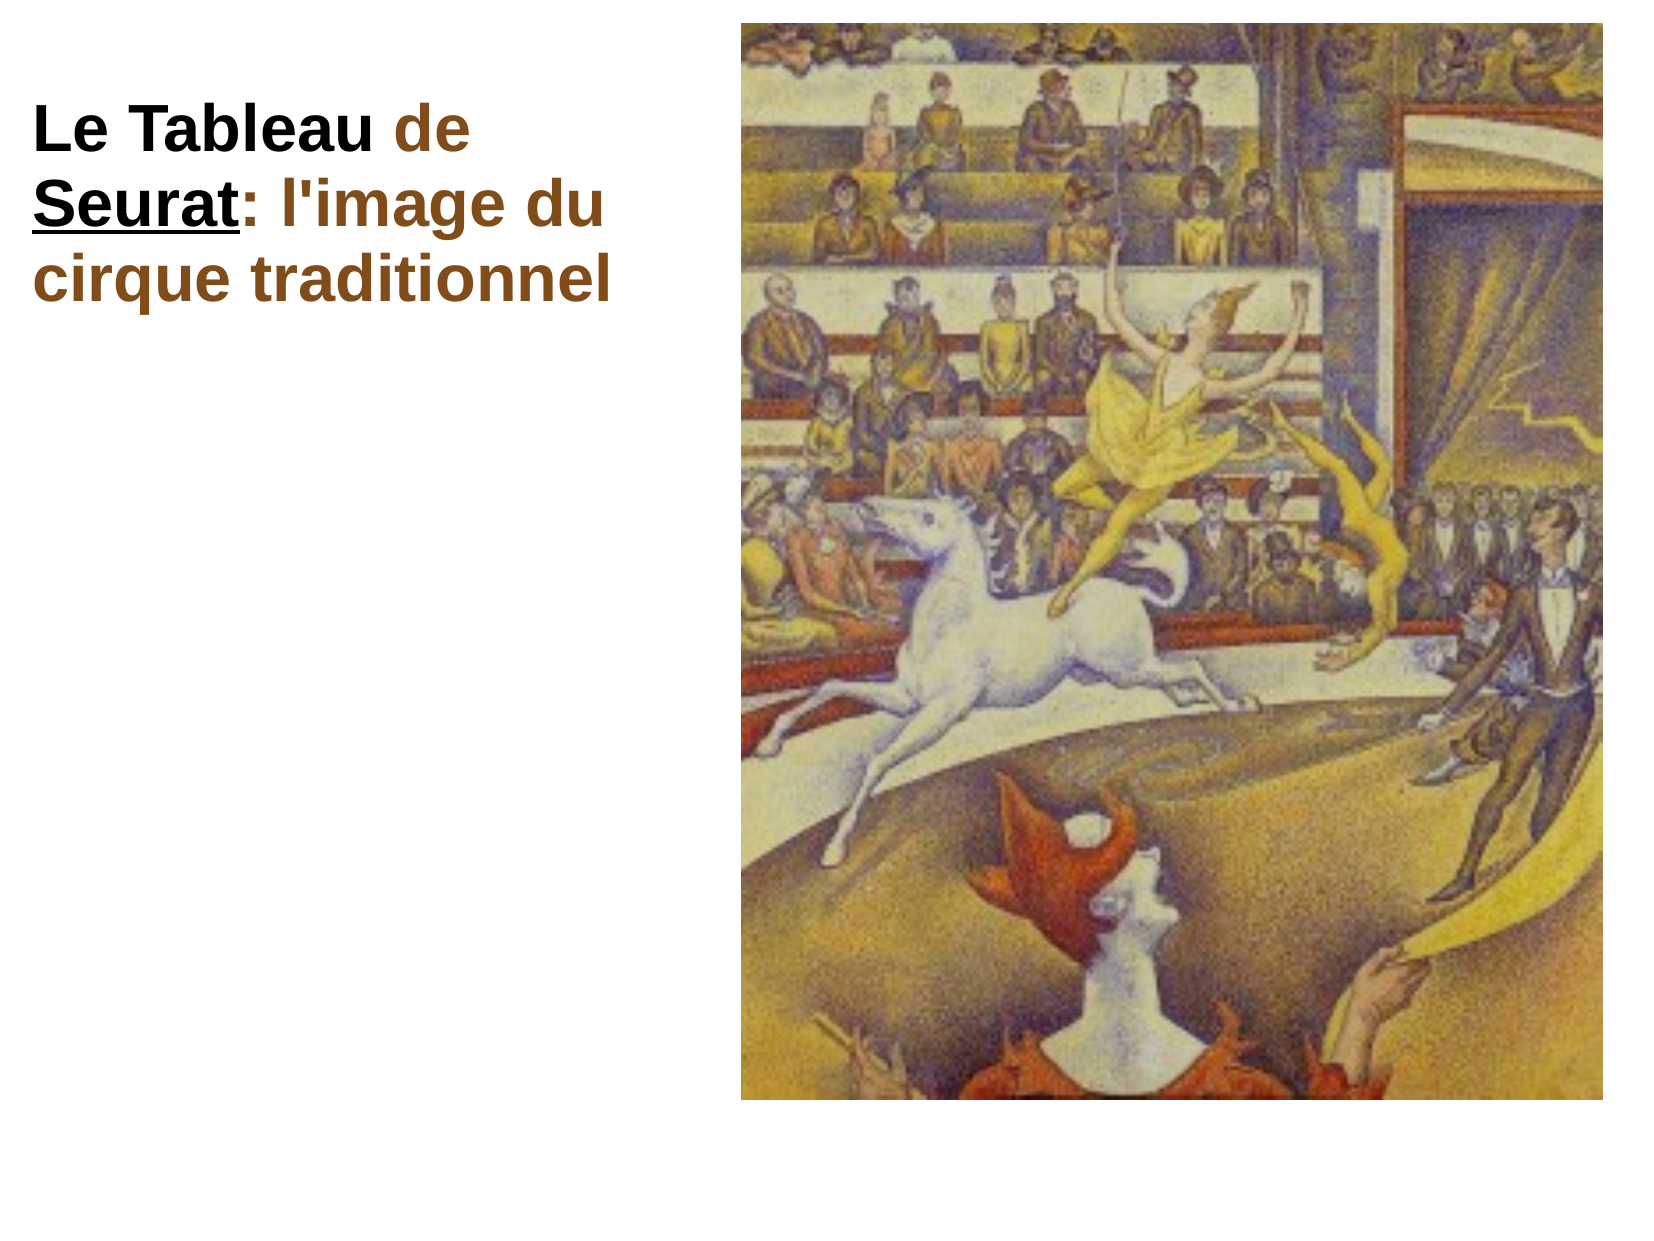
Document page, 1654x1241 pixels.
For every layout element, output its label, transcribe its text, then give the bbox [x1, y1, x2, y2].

text_box Le Tableau de Seurat: l'image du cirque traditionnel [17, 83, 733, 324]
picture [741, 23, 1603, 1100]
